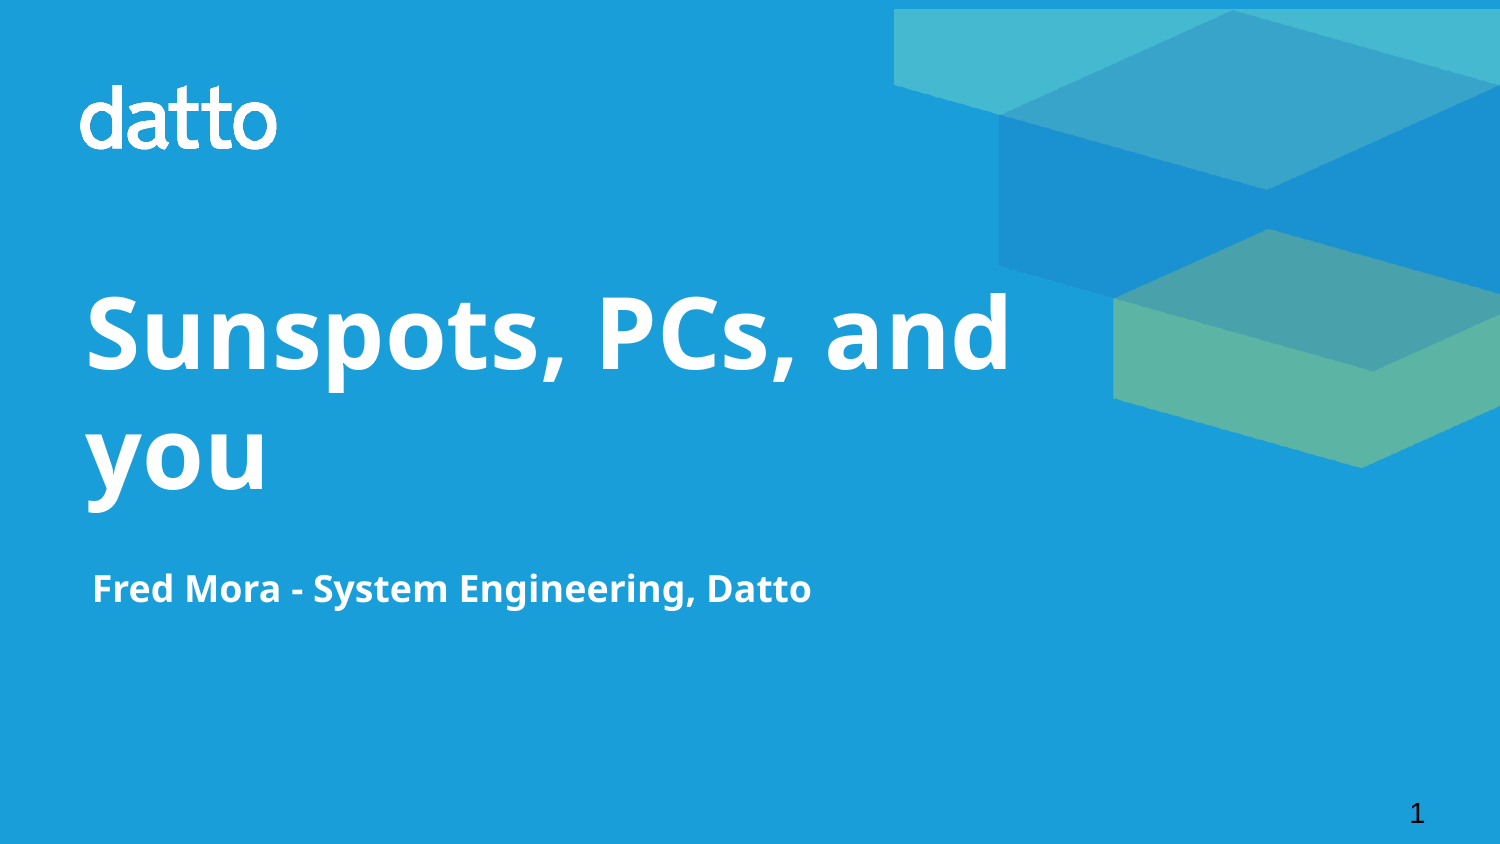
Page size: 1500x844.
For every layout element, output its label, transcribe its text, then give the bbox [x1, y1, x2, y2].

picture [0, 9, 1500, 843]
slide_number <number> [1403, 779, 1494, 844]
title Sunspots, PCs, and you [80, 264, 1114, 539]
subtitle Fred Mora - System Engineering, Datto [86, 559, 1173, 787]
